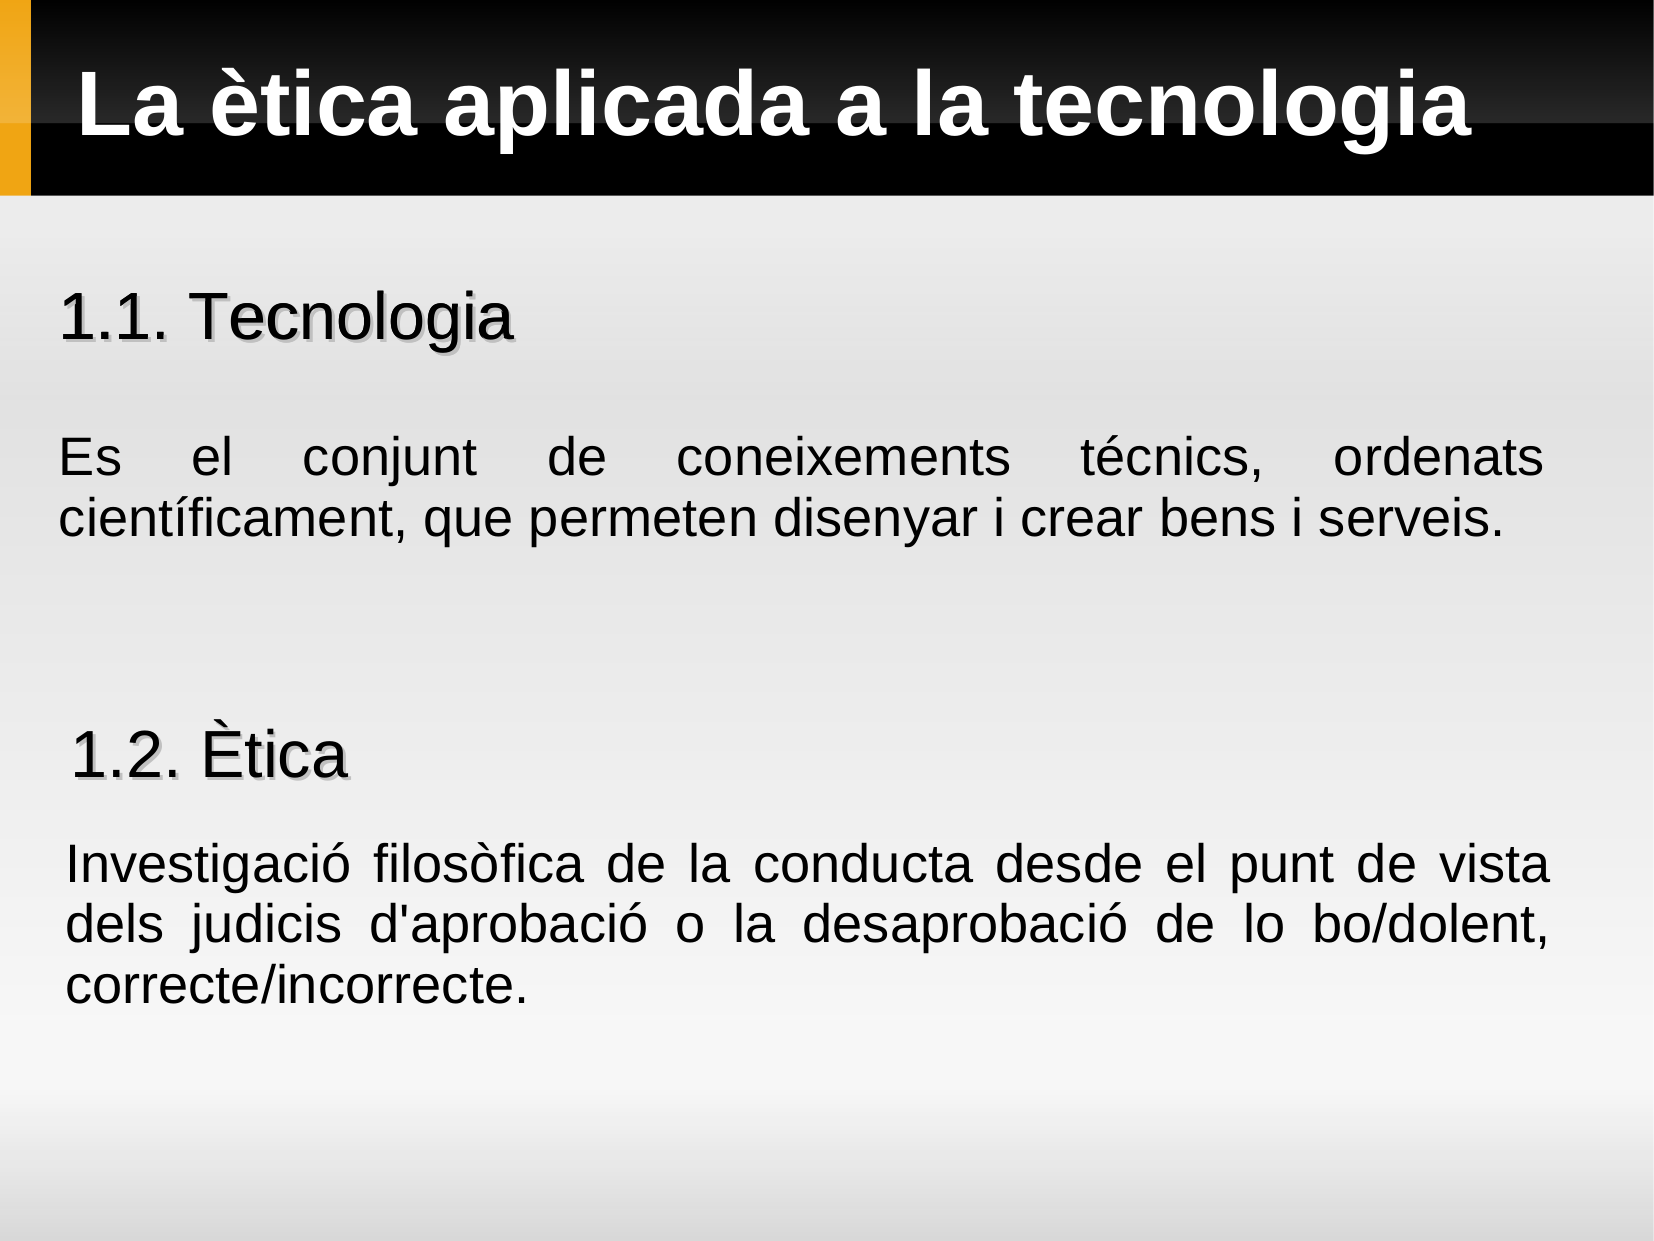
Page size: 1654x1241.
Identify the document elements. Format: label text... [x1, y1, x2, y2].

title La ètica aplicada a la tecnologia [76, 0, 1565, 208]
text_box 1.2. Ètica [70, 716, 1560, 792]
text_box Investigació filosòfica de la conducta desde el punt de vista dels judicis d'aprobació o la desaprobació de lo bo/dolent, correcte/incorrecte. [65, 820, 1554, 1028]
text_box Es el conjunt de coneixements técnics, ordenats científicament, que permeten disenyar i crear bens i serveis. [59, 383, 1548, 591]
picture [0, 0, 1654, 1241]
text_box 1.1. Tecnologia [59, 279, 1548, 355]
